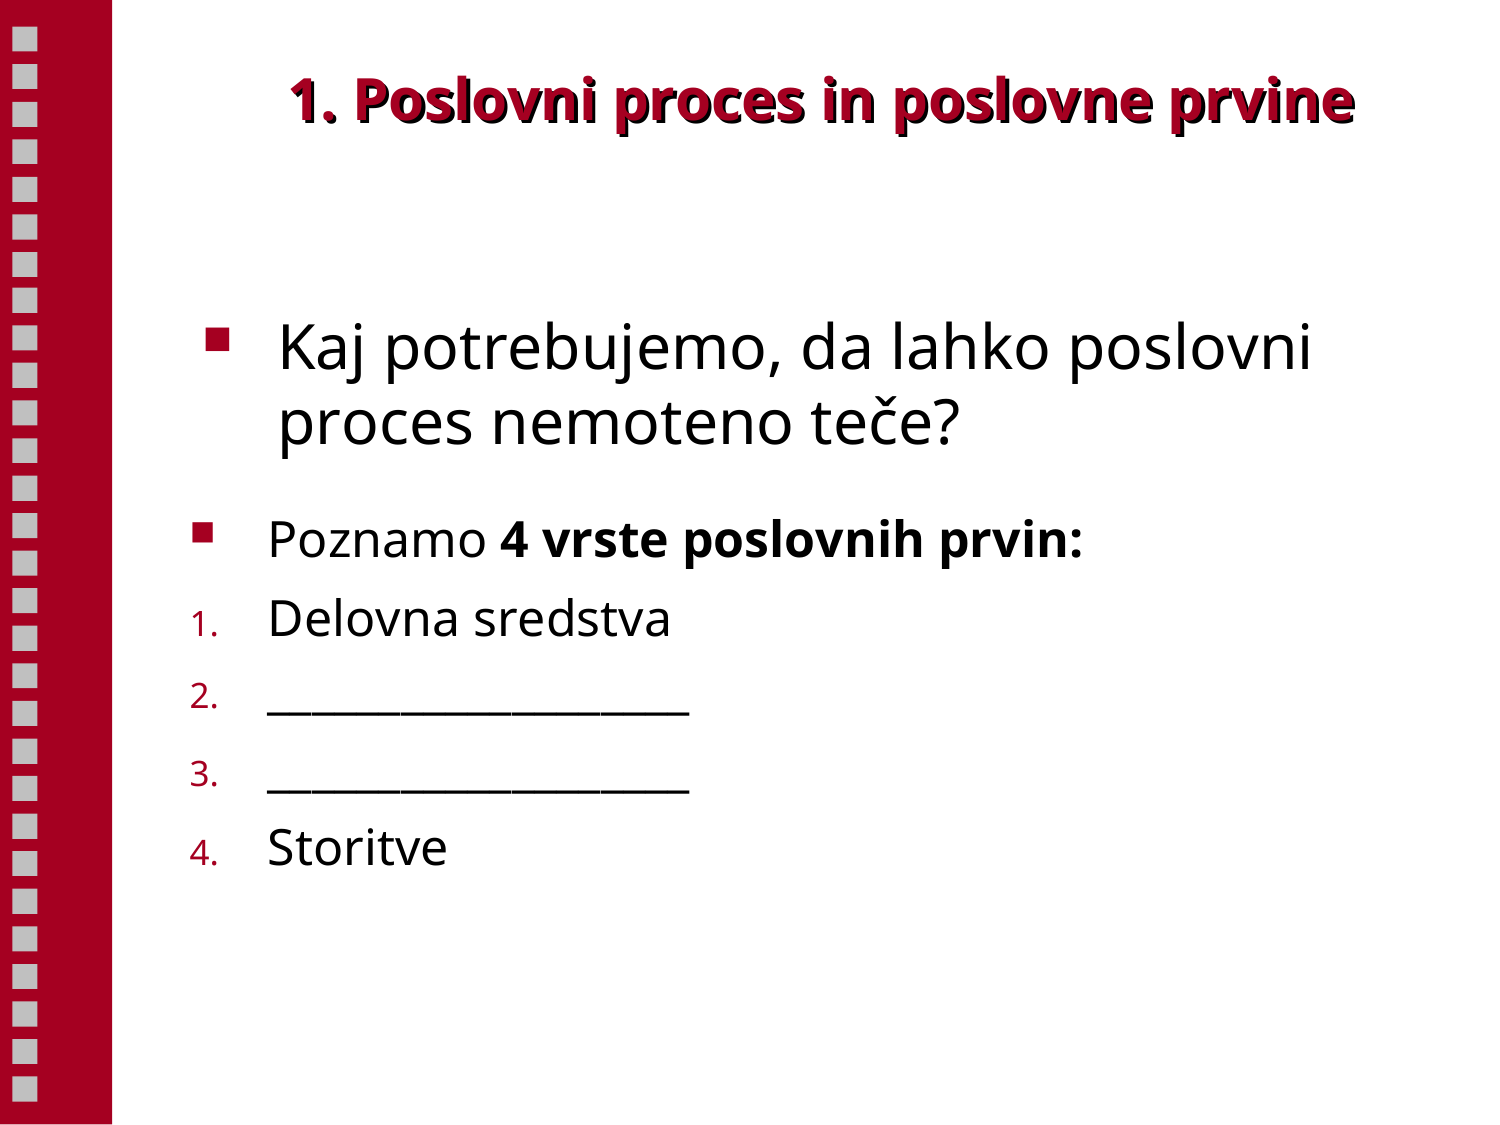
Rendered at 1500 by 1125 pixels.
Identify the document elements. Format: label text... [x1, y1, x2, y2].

text_box Kaj potrebujemo, da lahko poslovni proces nemoteno teče? [187, 299, 1463, 488]
text_box 1. Poslovni proces in poslovne prvine [183, 30, 1459, 164]
text_box Poznamo 4 vrste poslovnih prvin: Delovna sredstva ___________________ ___________________ Storitve [174, 499, 1413, 975]
